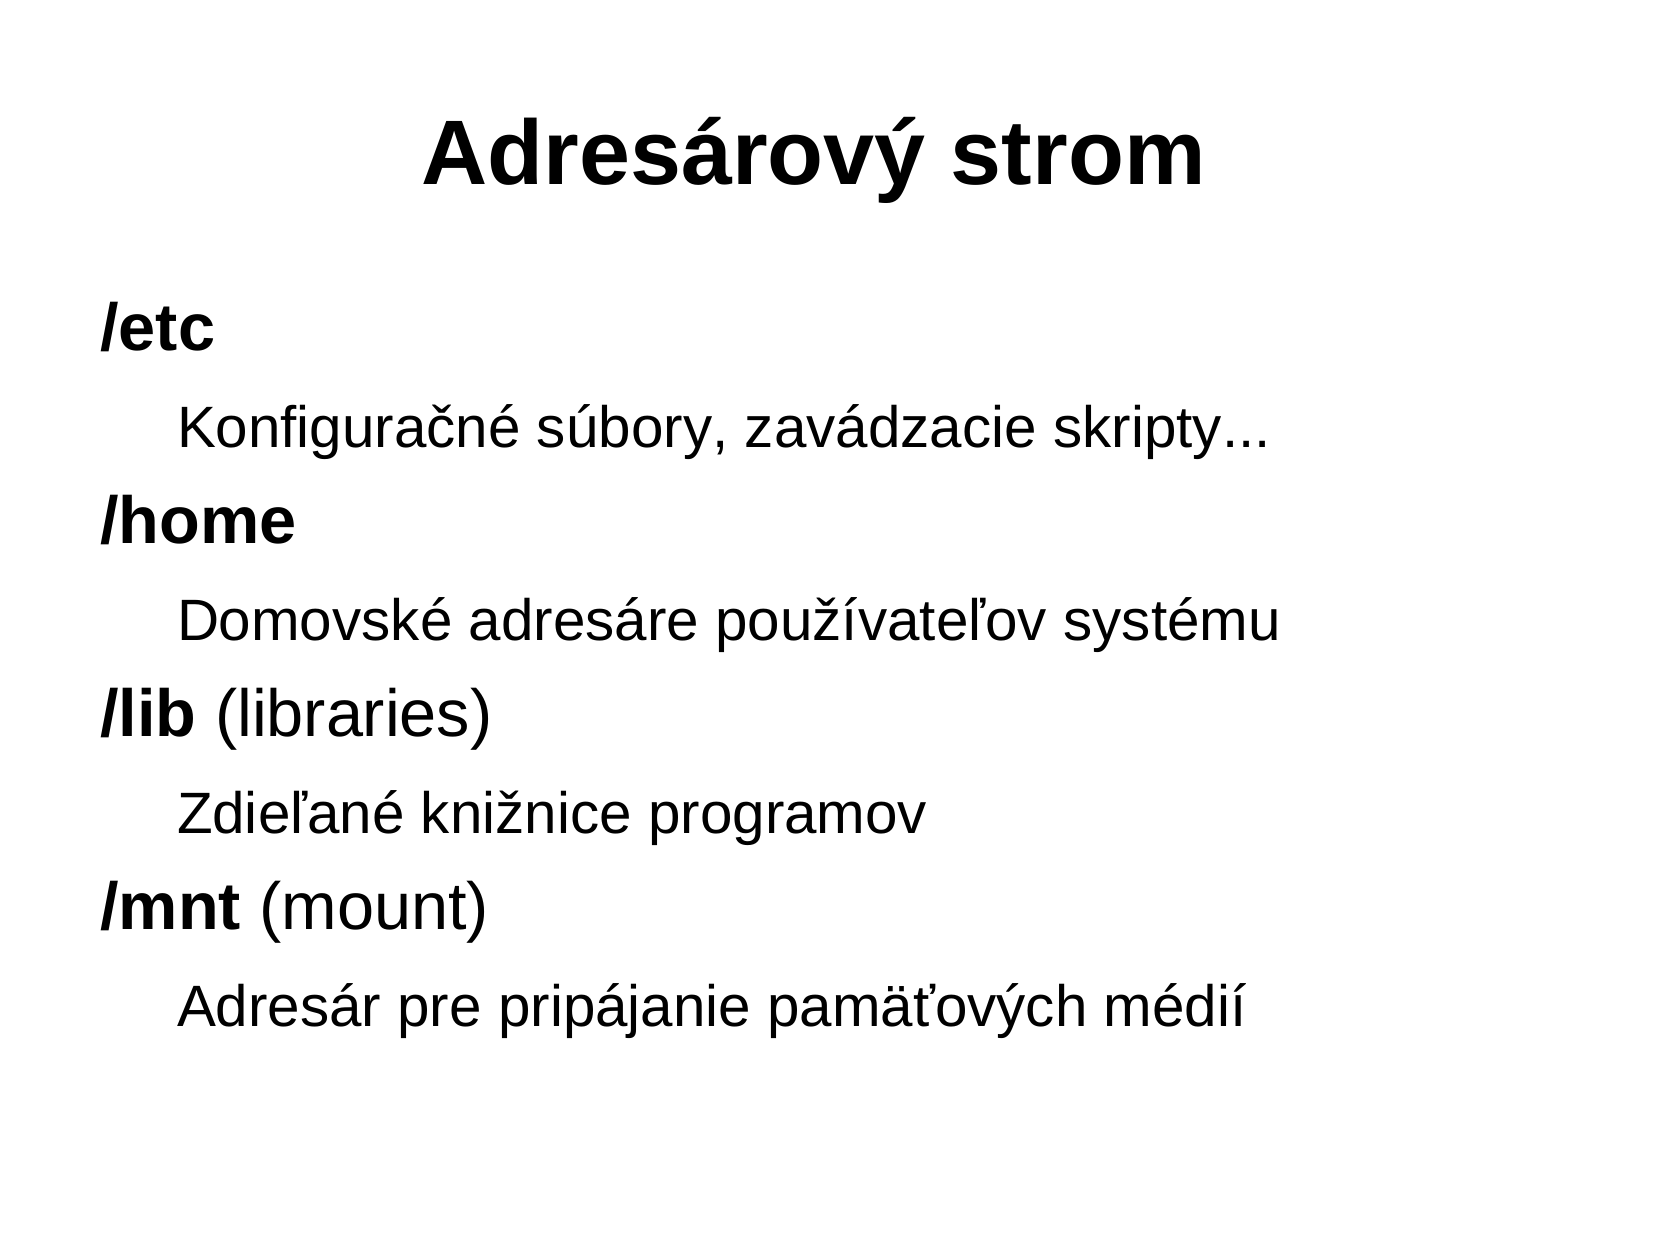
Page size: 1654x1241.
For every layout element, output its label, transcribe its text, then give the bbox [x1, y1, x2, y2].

title Adresárový strom [82, 49, 1571, 257]
list /etc Konfiguračné súbory, zavádzacie skripty... /home Domovské adresáre používateľov systému /lib (libraries) Zdieľané knižnice programov /mnt (mount) Adresár pre pripájanie pamäťových médií [82, 290, 1571, 1109]
